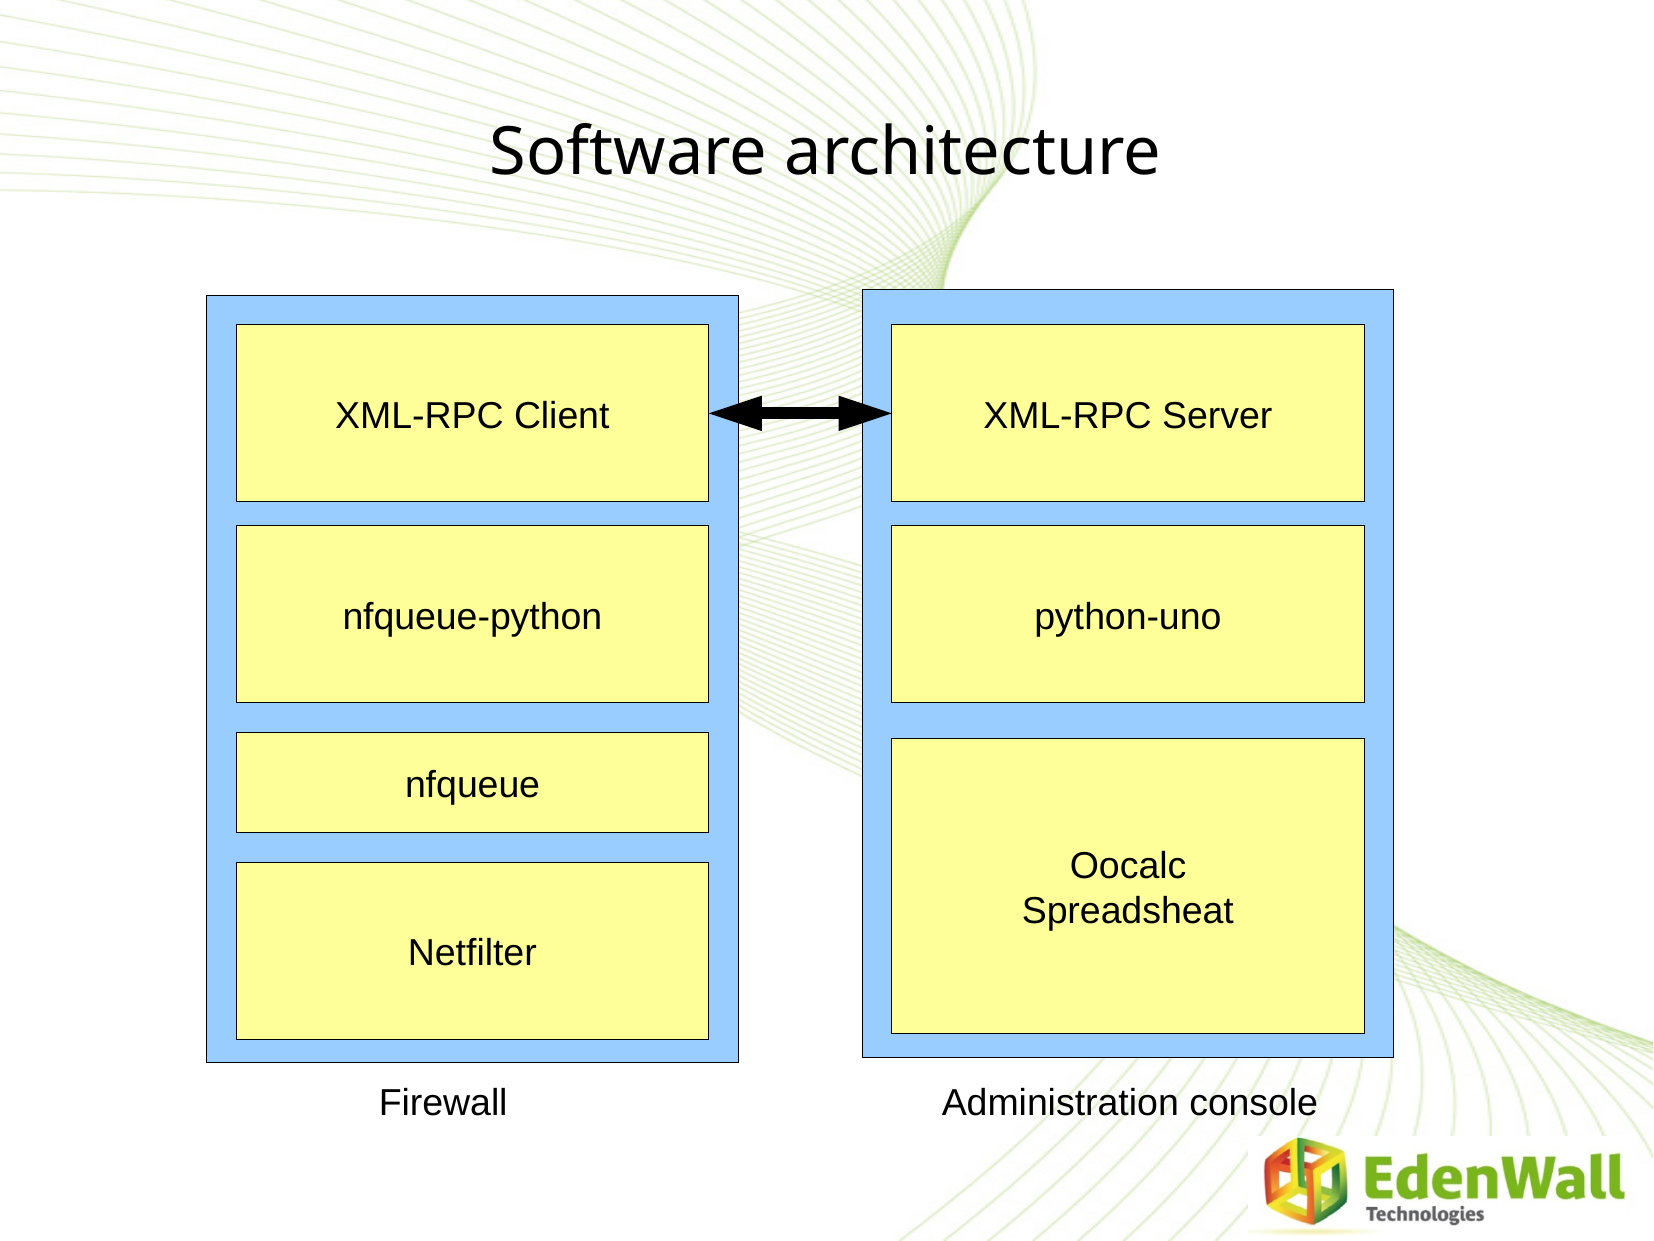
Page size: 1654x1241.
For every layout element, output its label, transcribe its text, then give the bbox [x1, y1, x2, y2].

text_box XML-RPC Client [236, 324, 709, 502]
text_box XML-RPC Server [891, 324, 1365, 502]
text_box nfqueue [236, 732, 709, 833]
picture [0, 0, 1654, 1241]
text_box Firewall [364, 1070, 522, 1130]
title Software architecture [82, 49, 1570, 256]
text_box [862, 289, 1394, 1058]
text_box [206, 295, 739, 1063]
text_box nfqueue-python [236, 525, 709, 703]
text_box Netfilter [236, 862, 709, 1040]
text_box Oocalc Spreadsheat [891, 738, 1365, 1034]
text_box python-uno [891, 525, 1365, 703]
text_box Administration console [927, 1070, 1334, 1130]
